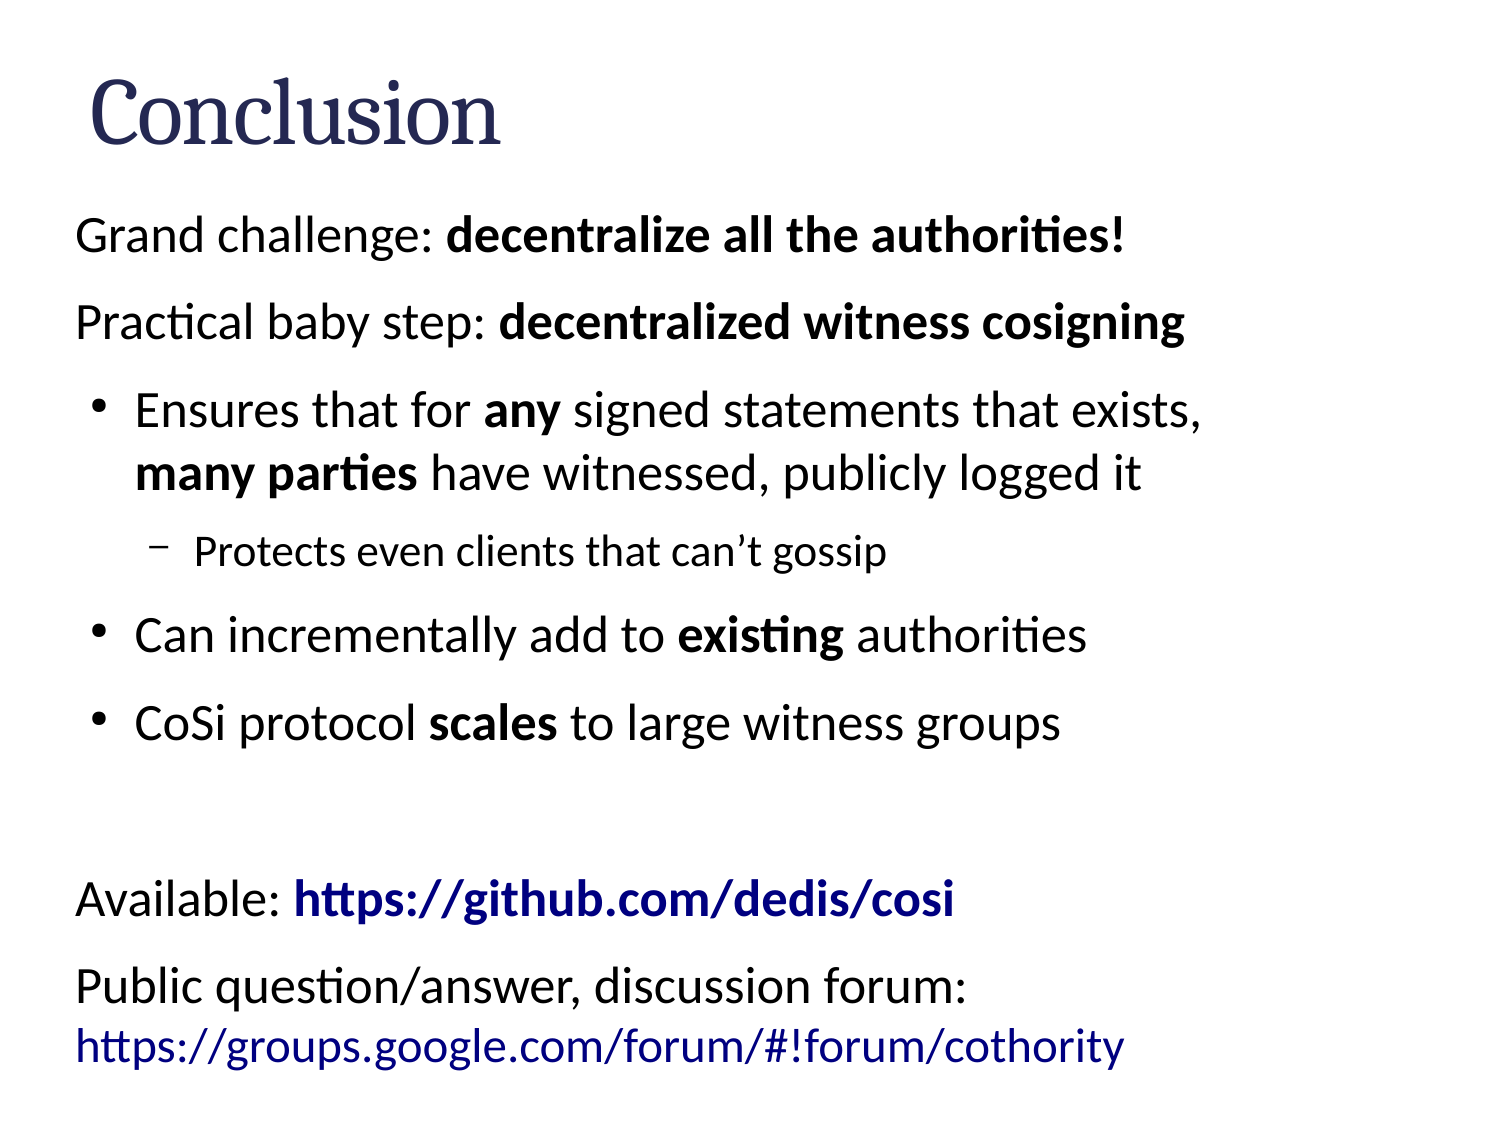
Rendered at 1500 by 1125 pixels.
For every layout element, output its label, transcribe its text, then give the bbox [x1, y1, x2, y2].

title Conclusion [75, 12, 1325, 199]
list Grand challenge: decentralize all the authorities! Practical baby step: decentralized witness cosigning Ensures that for any signed statements that exists, many parties have witnessed, publicly logged it Protects even clients that can’t gossip Can incrementally add to existing authorities CoSi protocol scales to large witness groups Available: https://github.com/dedis/cosi Public question/answer, discussion forum: https://groups.google.com/forum/#!forum/cothority [75, 199, 1441, 1081]
